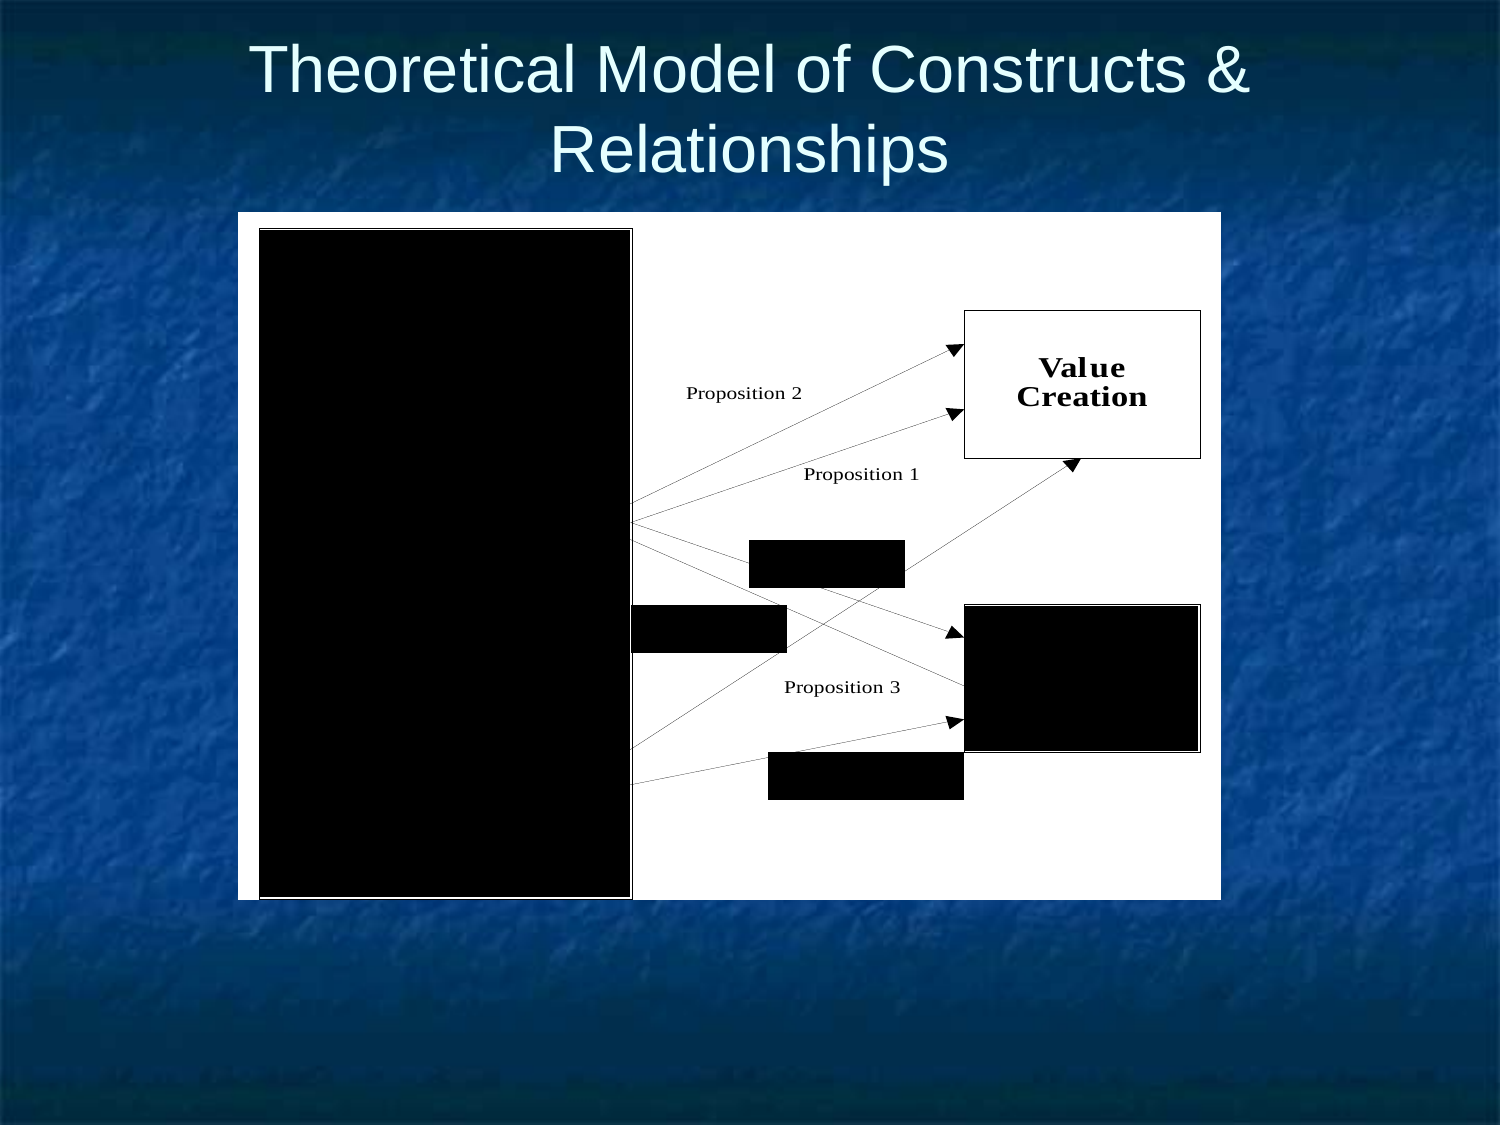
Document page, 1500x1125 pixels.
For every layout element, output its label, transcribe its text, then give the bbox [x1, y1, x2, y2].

title Theoretical Model of Constructs & Relationships [75, 18, 1426, 194]
picture [0, 0, 1500, 1125]
